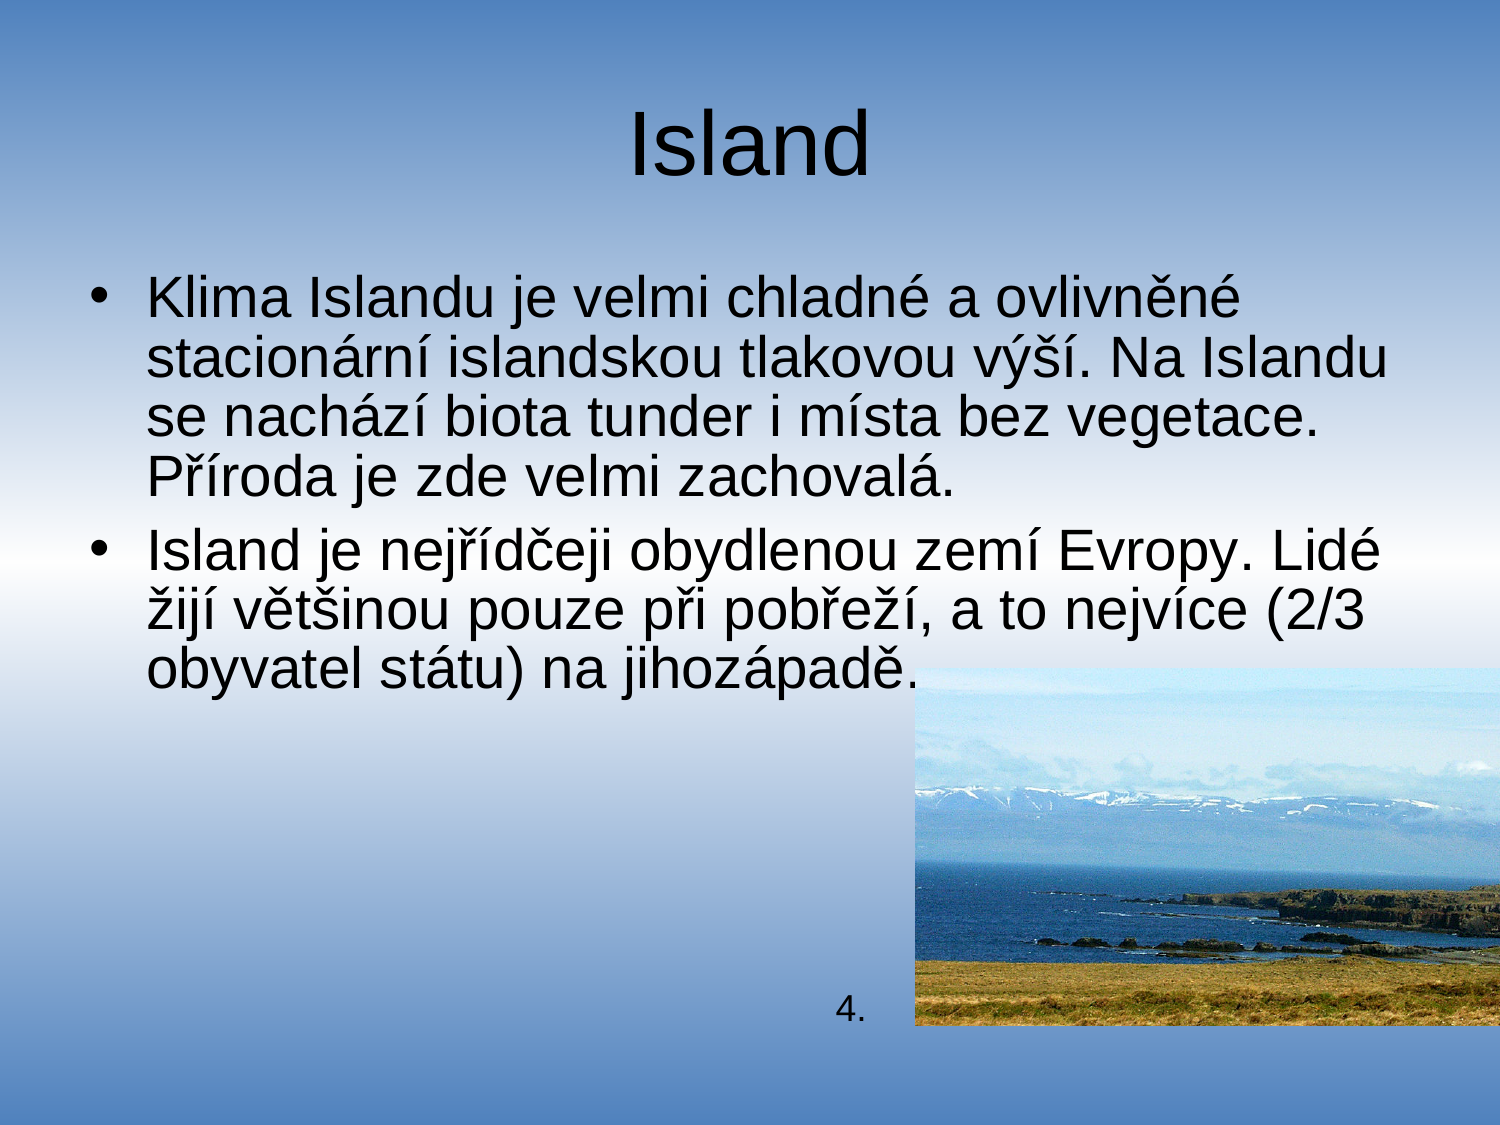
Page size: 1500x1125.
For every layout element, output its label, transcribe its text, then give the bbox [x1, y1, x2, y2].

title Island [75, 45, 1426, 233]
text_box 4. [820, 976, 928, 1037]
list Klima Islandu je velmi chladné a ovlivněné stacionární islandskou tlakovou výší. Na Islandu se nachází biota tunder i místa bez vegetace. Příroda je zde velmi zachovalá. Island je nejřídčeji obydlenou zemí Evropy. Lidé žijí většinou pouze při pobřeží, a to nejvíce (2/3 obyvatel státu) na jihozápadě. [75, 262, 1426, 764]
picture [915, 668, 1500, 1027]
